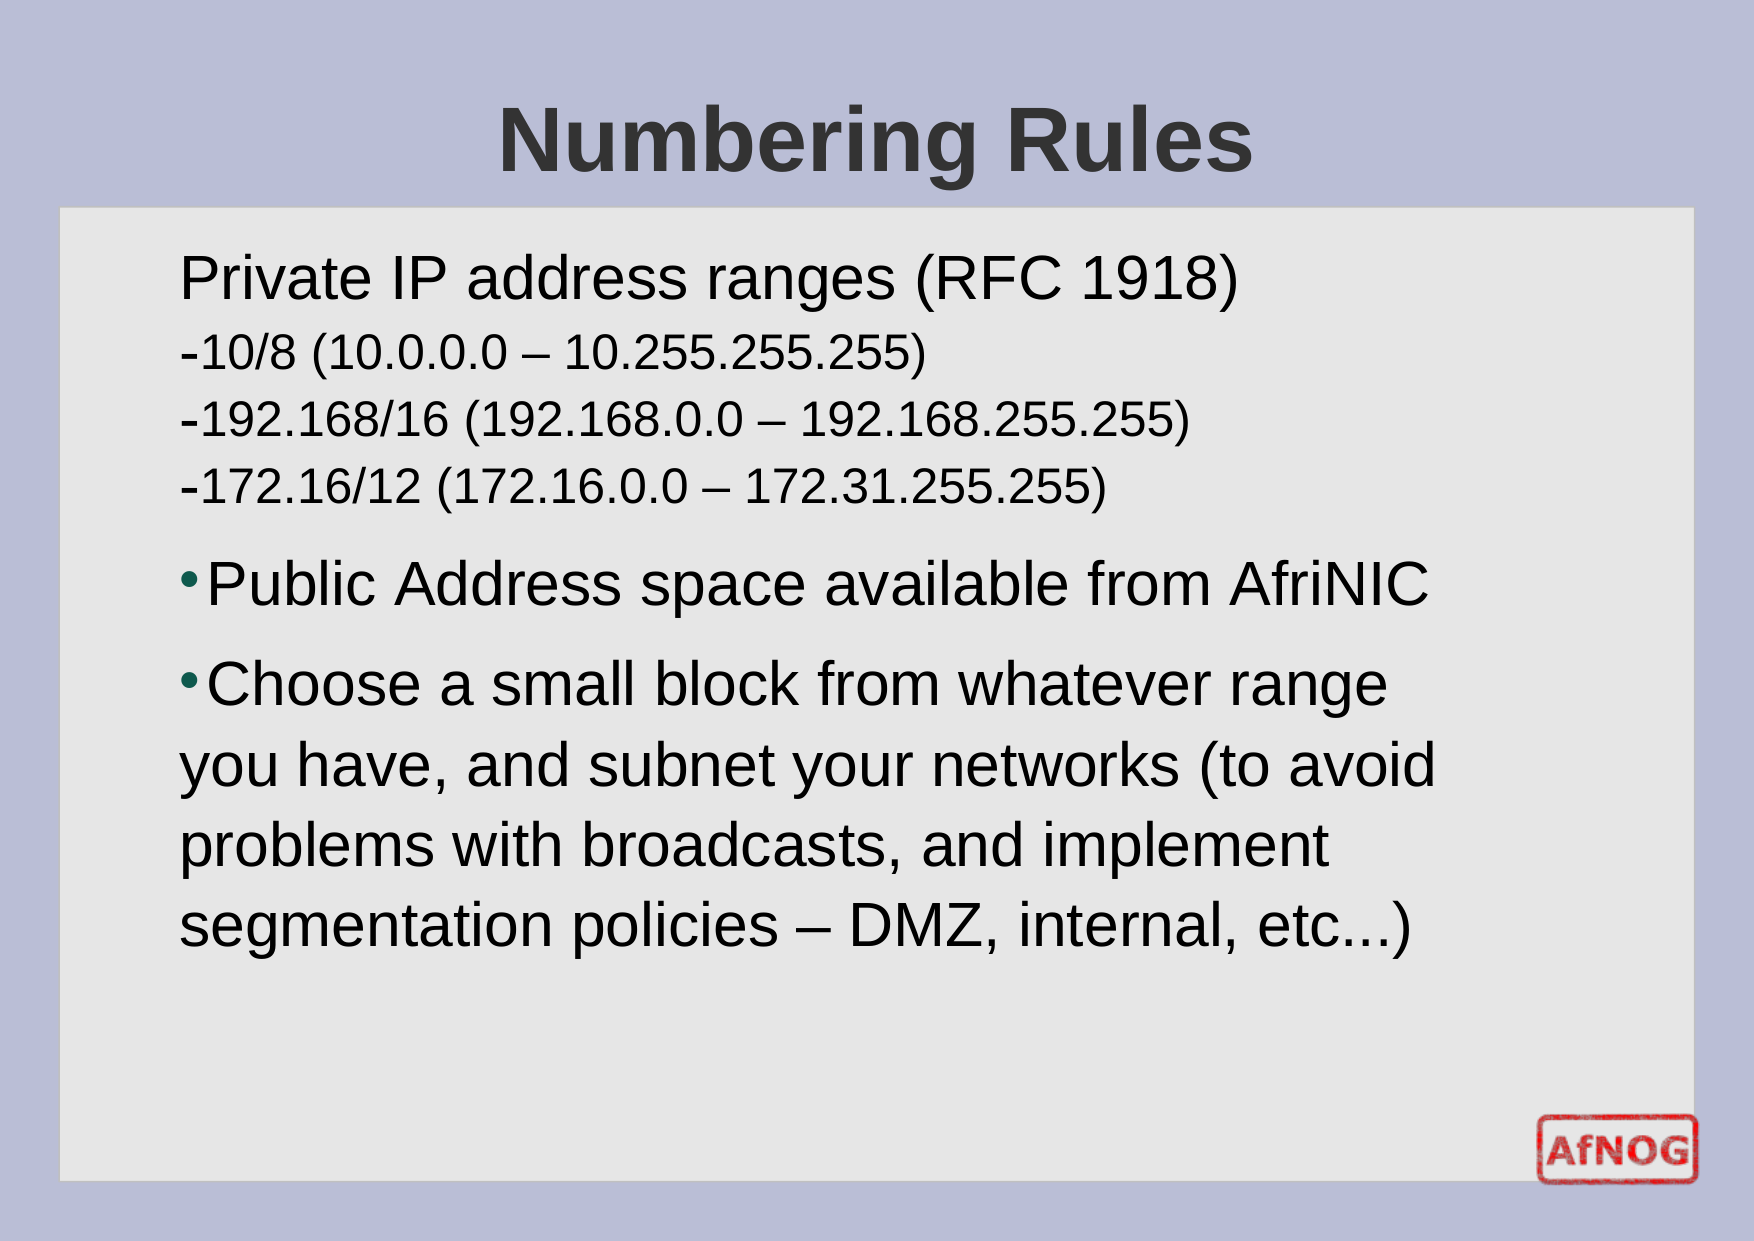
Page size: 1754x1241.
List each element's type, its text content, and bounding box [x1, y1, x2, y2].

title Numbering Rules [59, 0, 1695, 285]
text_box [59, 285, 1695, 1182]
list Private IP address ranges (RFC 1918) 10/8 (10.0.0.0 – 10.255.255.255) 192.168/16 (192.168.0.0 – 192.168.255.255) 172.16/12 (172.16.0.0 – 172.31.255.255) Public Address space available from AfriNIC Choose a small block from whatever range you have, and subnet your networks (to avoid problems with broadcasts, and implement segmentation policies – DMZ, internal, etc...) [179, 229, 1576, 1100]
picture [1535, 1112, 1701, 1188]
